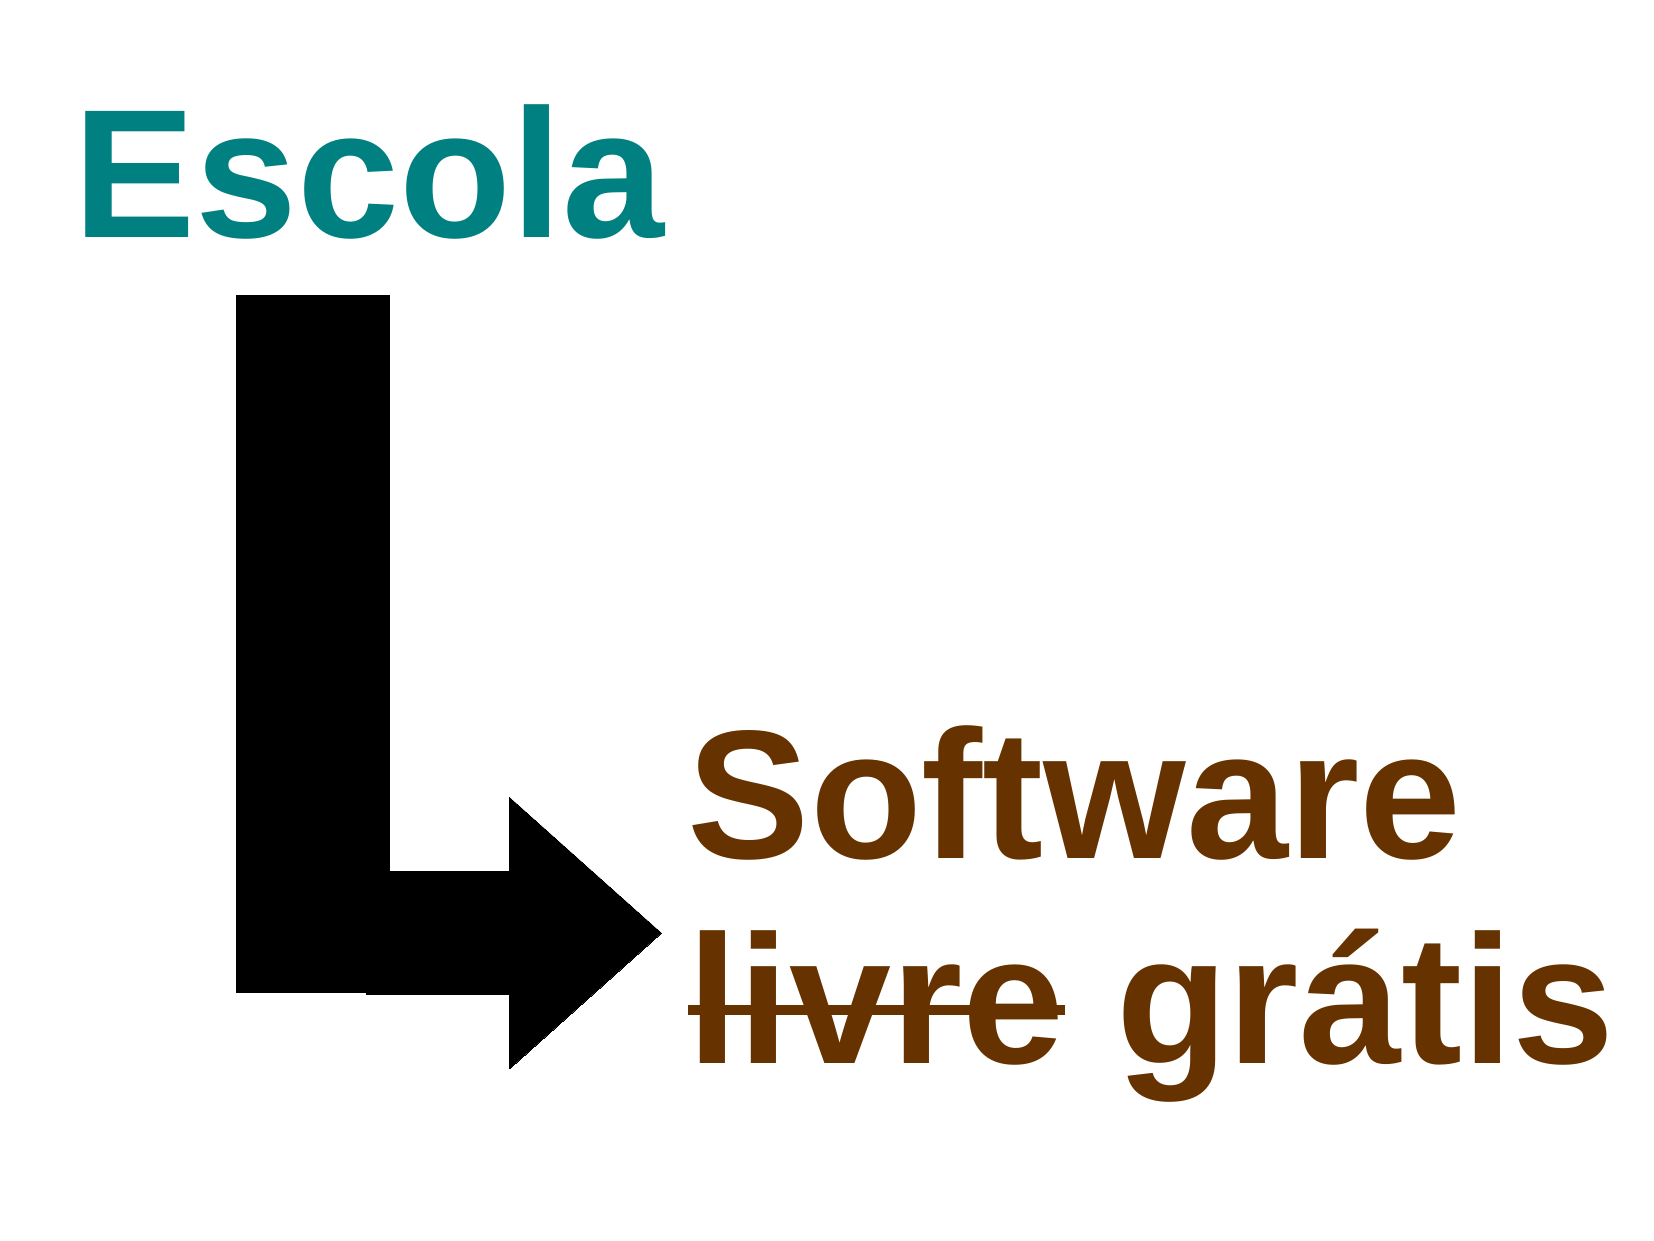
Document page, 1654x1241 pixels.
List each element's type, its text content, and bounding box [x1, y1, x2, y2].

text_box [236, 295, 662, 1069]
text_box Escola [59, 63, 686, 284]
text_box Software livre grátis [673, 685, 1654, 1110]
